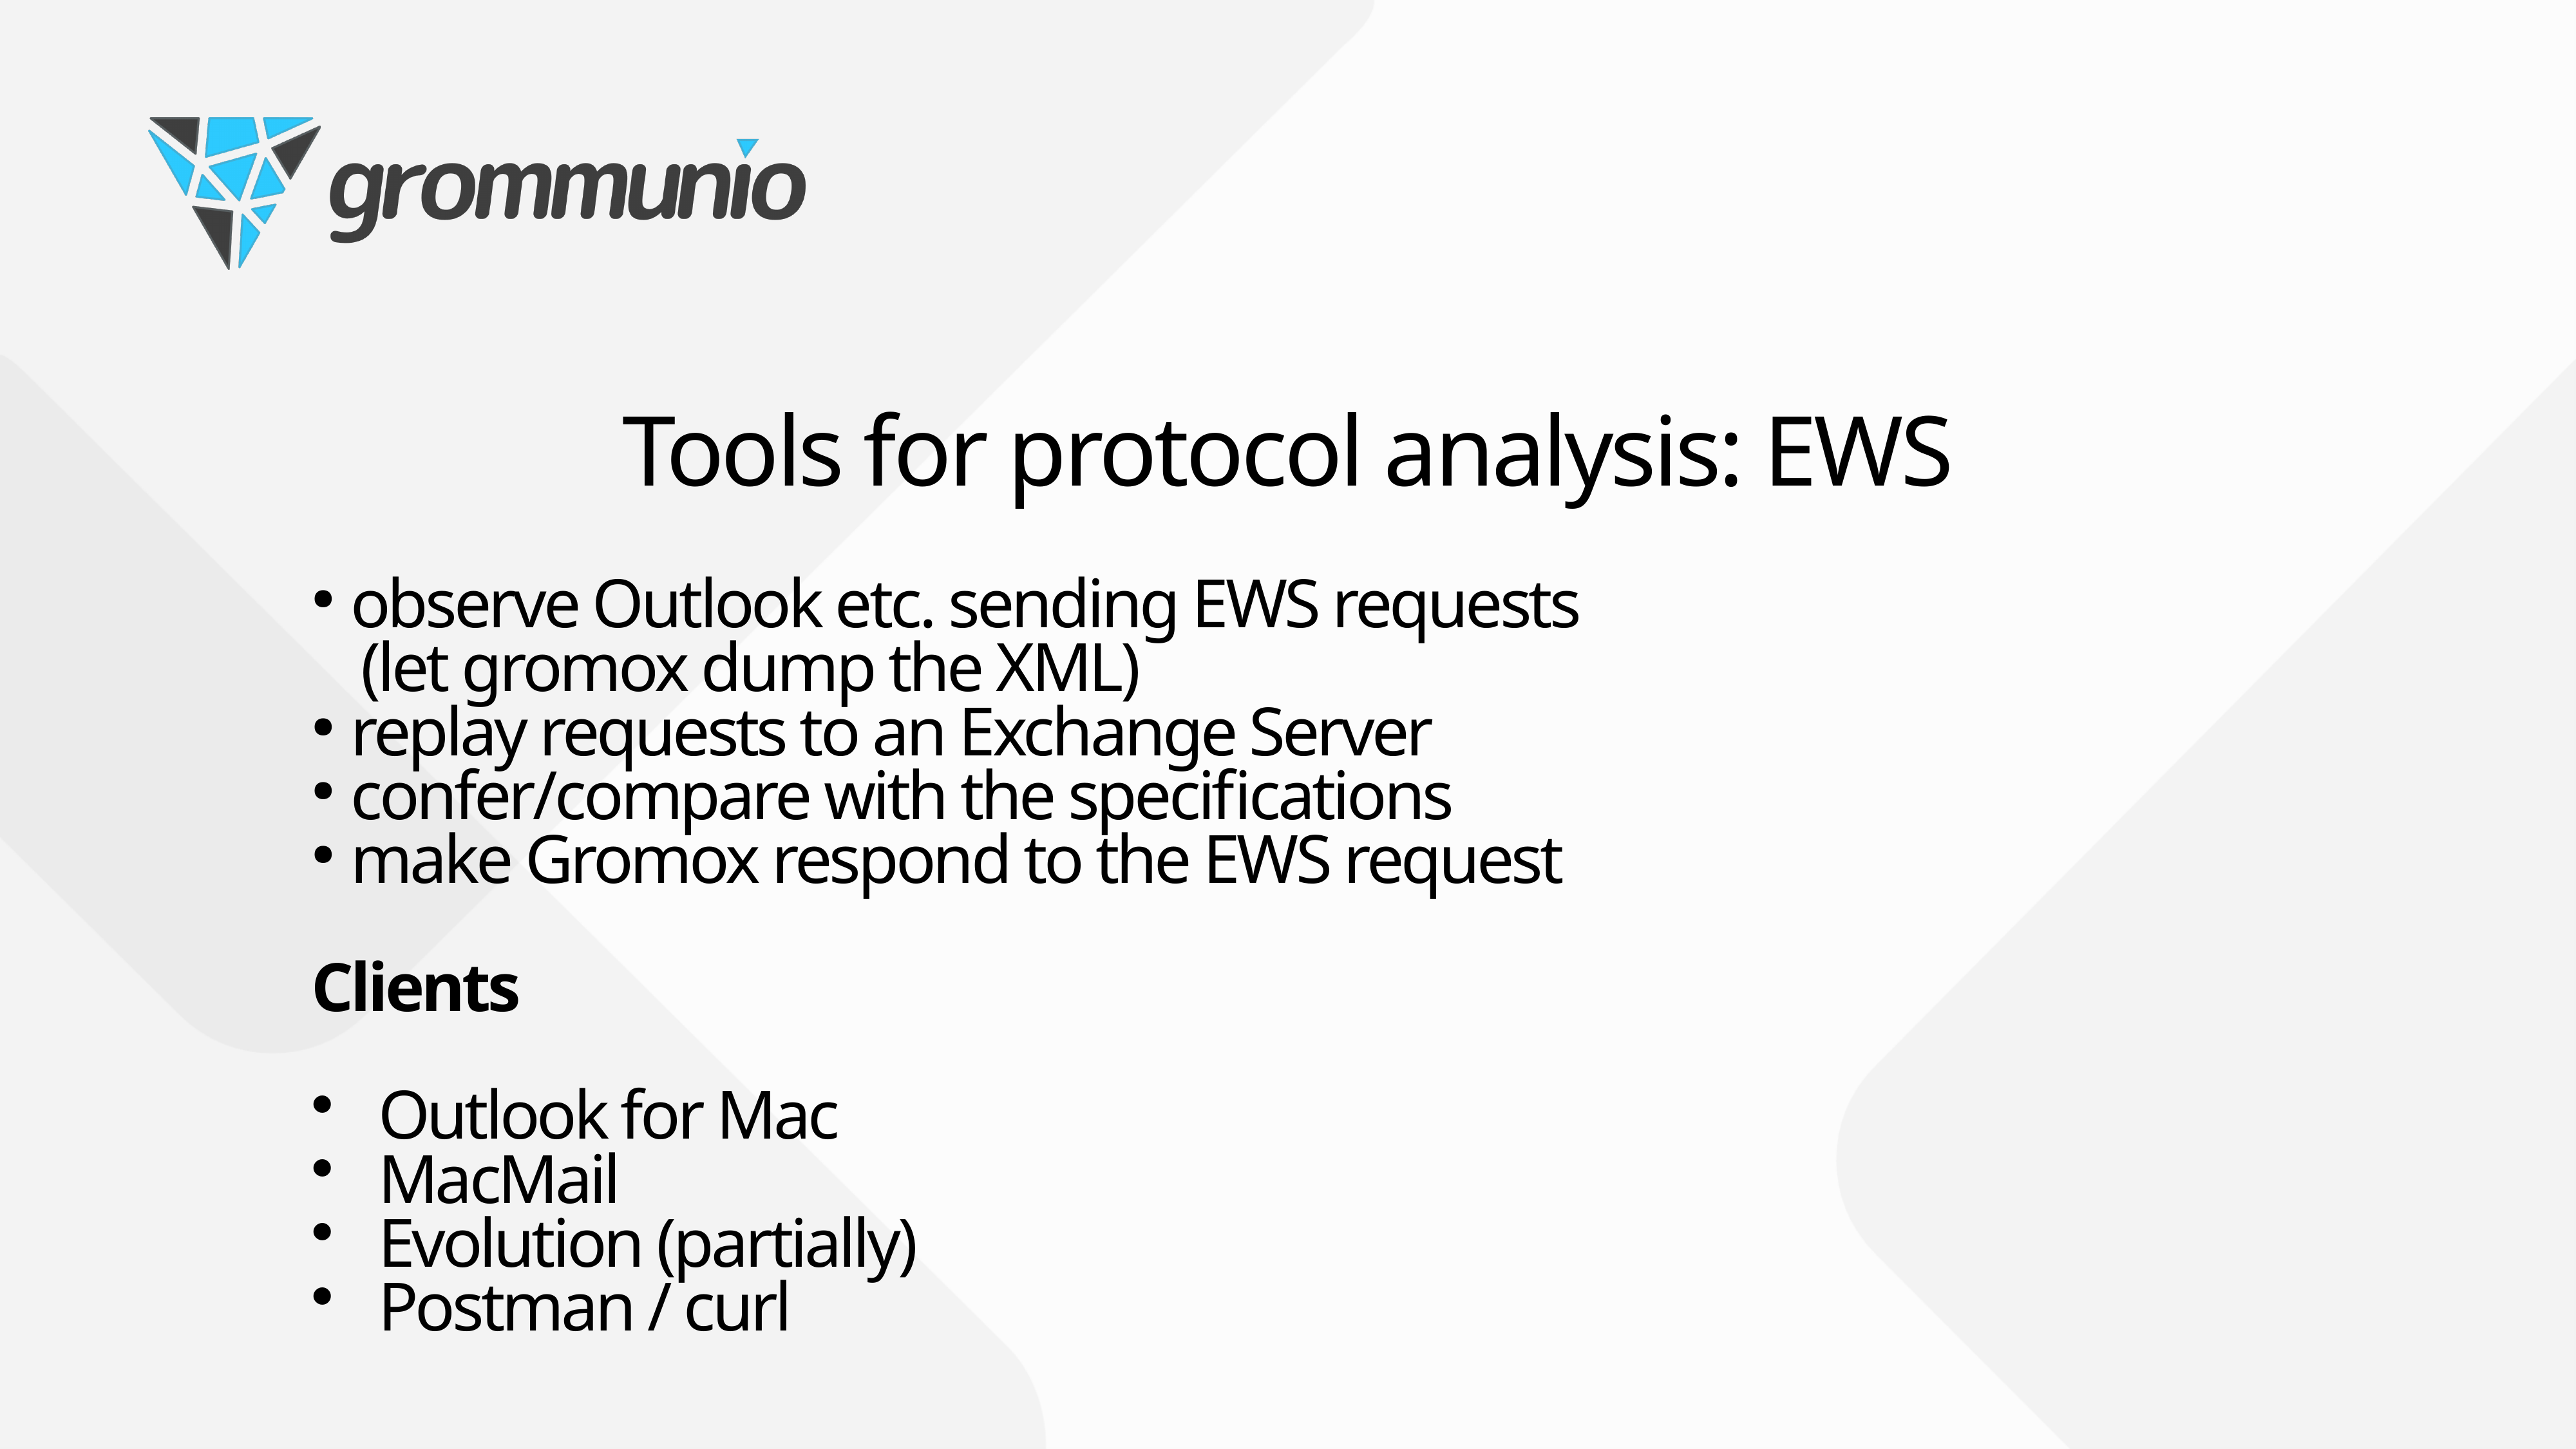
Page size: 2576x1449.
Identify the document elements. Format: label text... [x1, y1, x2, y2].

picture [0, 0, 2576, 1449]
text_box observe Outlook etc. sending EWS requests (let gromox dump the XML) replay requests to an Exchange Server confer/compare with the specifications make Gromox respond to the EWS request Clients Outlook for Mac MacMail Evolution (partially) Postman / curl [306, 567, 2318, 1352]
list Tools for protocol analysis: EWS [127, 359, 2449, 558]
